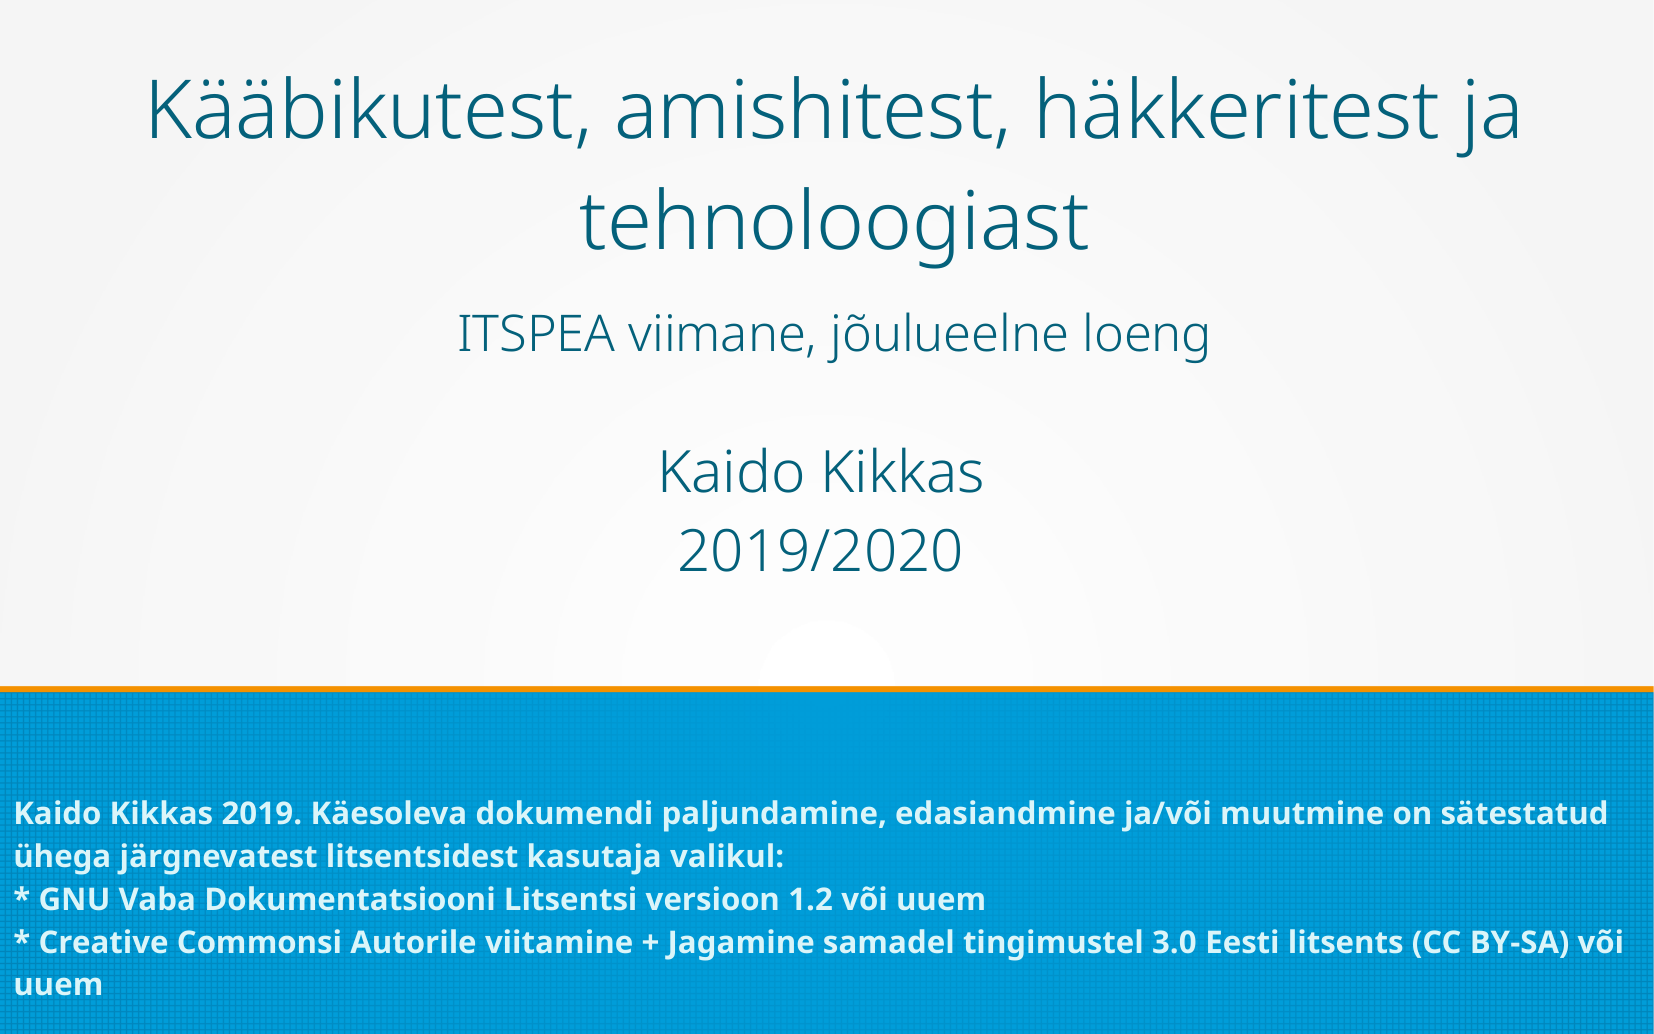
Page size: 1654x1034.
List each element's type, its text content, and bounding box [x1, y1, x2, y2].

title Kaido Kikkas 2019/2020 [259, 389, 1382, 589]
picture [0, 0, 1654, 692]
title Kääbikutest, amishitest, häkkeritest ja tehnoloogiast ITSPEA viimane, jõulueelne loeng [75, 37, 1595, 367]
subtitle Kaido Kikkas 2019. Käesoleva dokumendi paljundamine, edasiandmine ja/või muutmine on sätestatud ühega järgnevatest litsentsidest kasutaja valikul: * GNU Vaba Dokumentatsiooni Litsentsi versioon 1.2 või uuem * Creative Commonsi Autorile viitamine + Jagamine samadel tingimustel 3.0 Eesti litsents (CC BY-SA) või uuem [13, 791, 1630, 1004]
